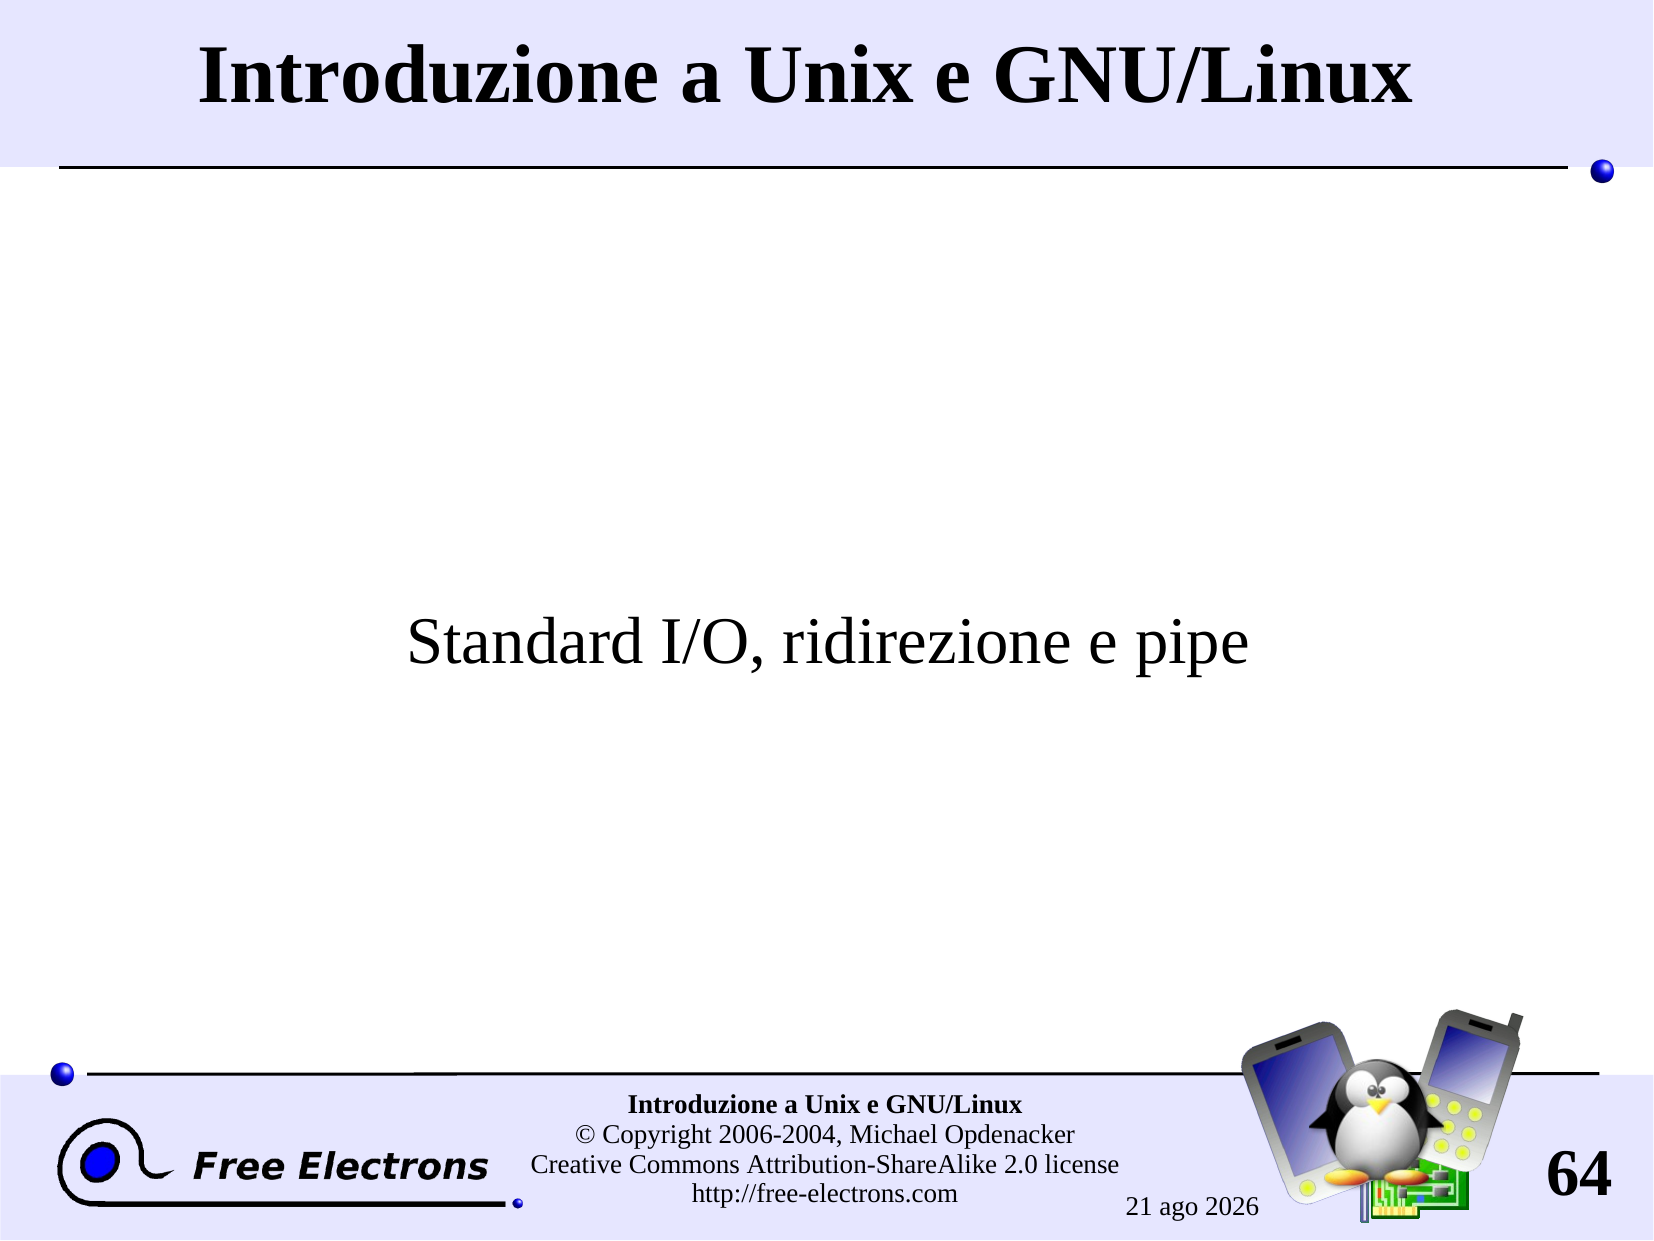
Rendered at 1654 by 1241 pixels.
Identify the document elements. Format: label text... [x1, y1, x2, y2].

subtitle Standard I/O, ridirezione e pipe [105, 216, 1518, 1066]
picture [50, 1107, 527, 1216]
picture [1231, 1007, 1538, 1241]
title Introduzione a Unix e GNU/Linux [60, 12, 1551, 138]
